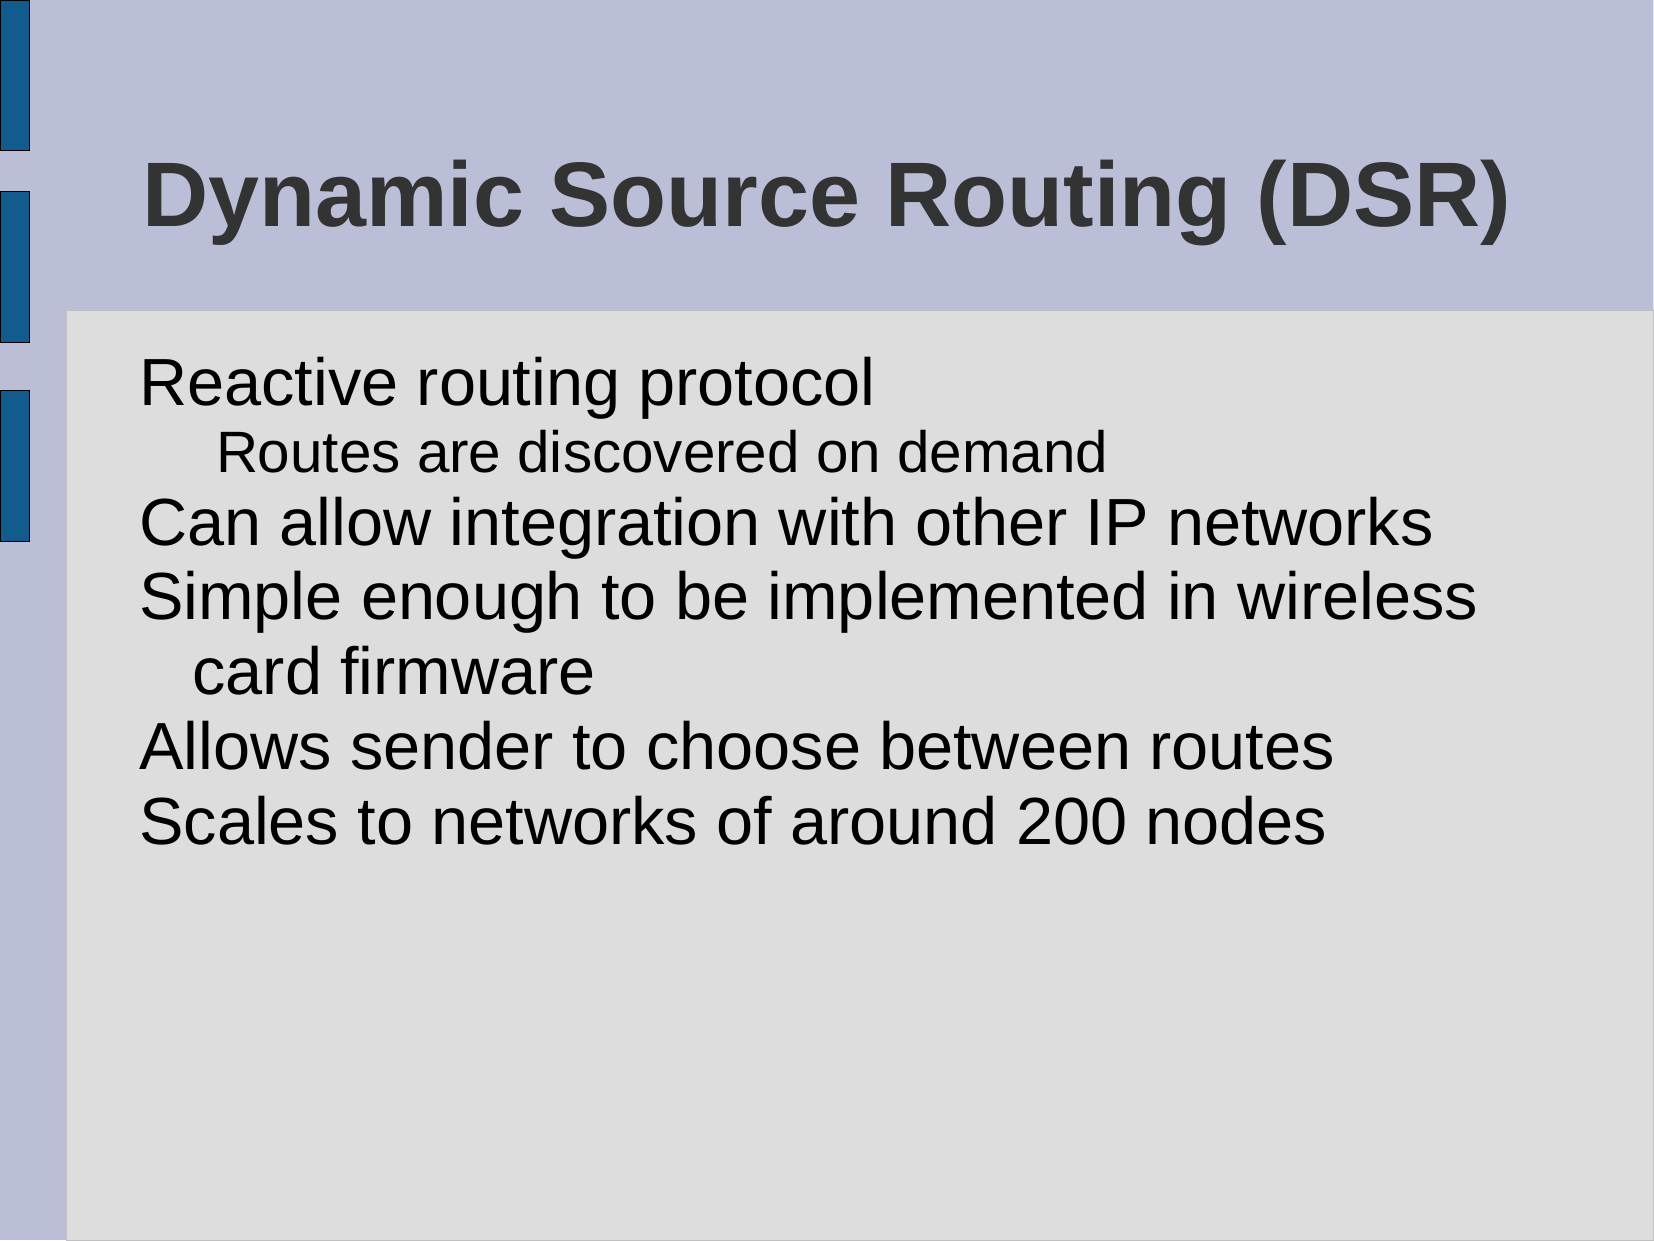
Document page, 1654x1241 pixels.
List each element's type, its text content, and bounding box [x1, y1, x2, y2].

list Reactive routing protocol Routes are discovered on demand Can allow integration with other IP networks Simple enough to be implemented in wireless card firmware Allows sender to choose between routes Scales to networks of around 200 nodes [121, 344, 1534, 1127]
title Dynamic Source Routing (DSR) [121, 91, 1534, 299]
